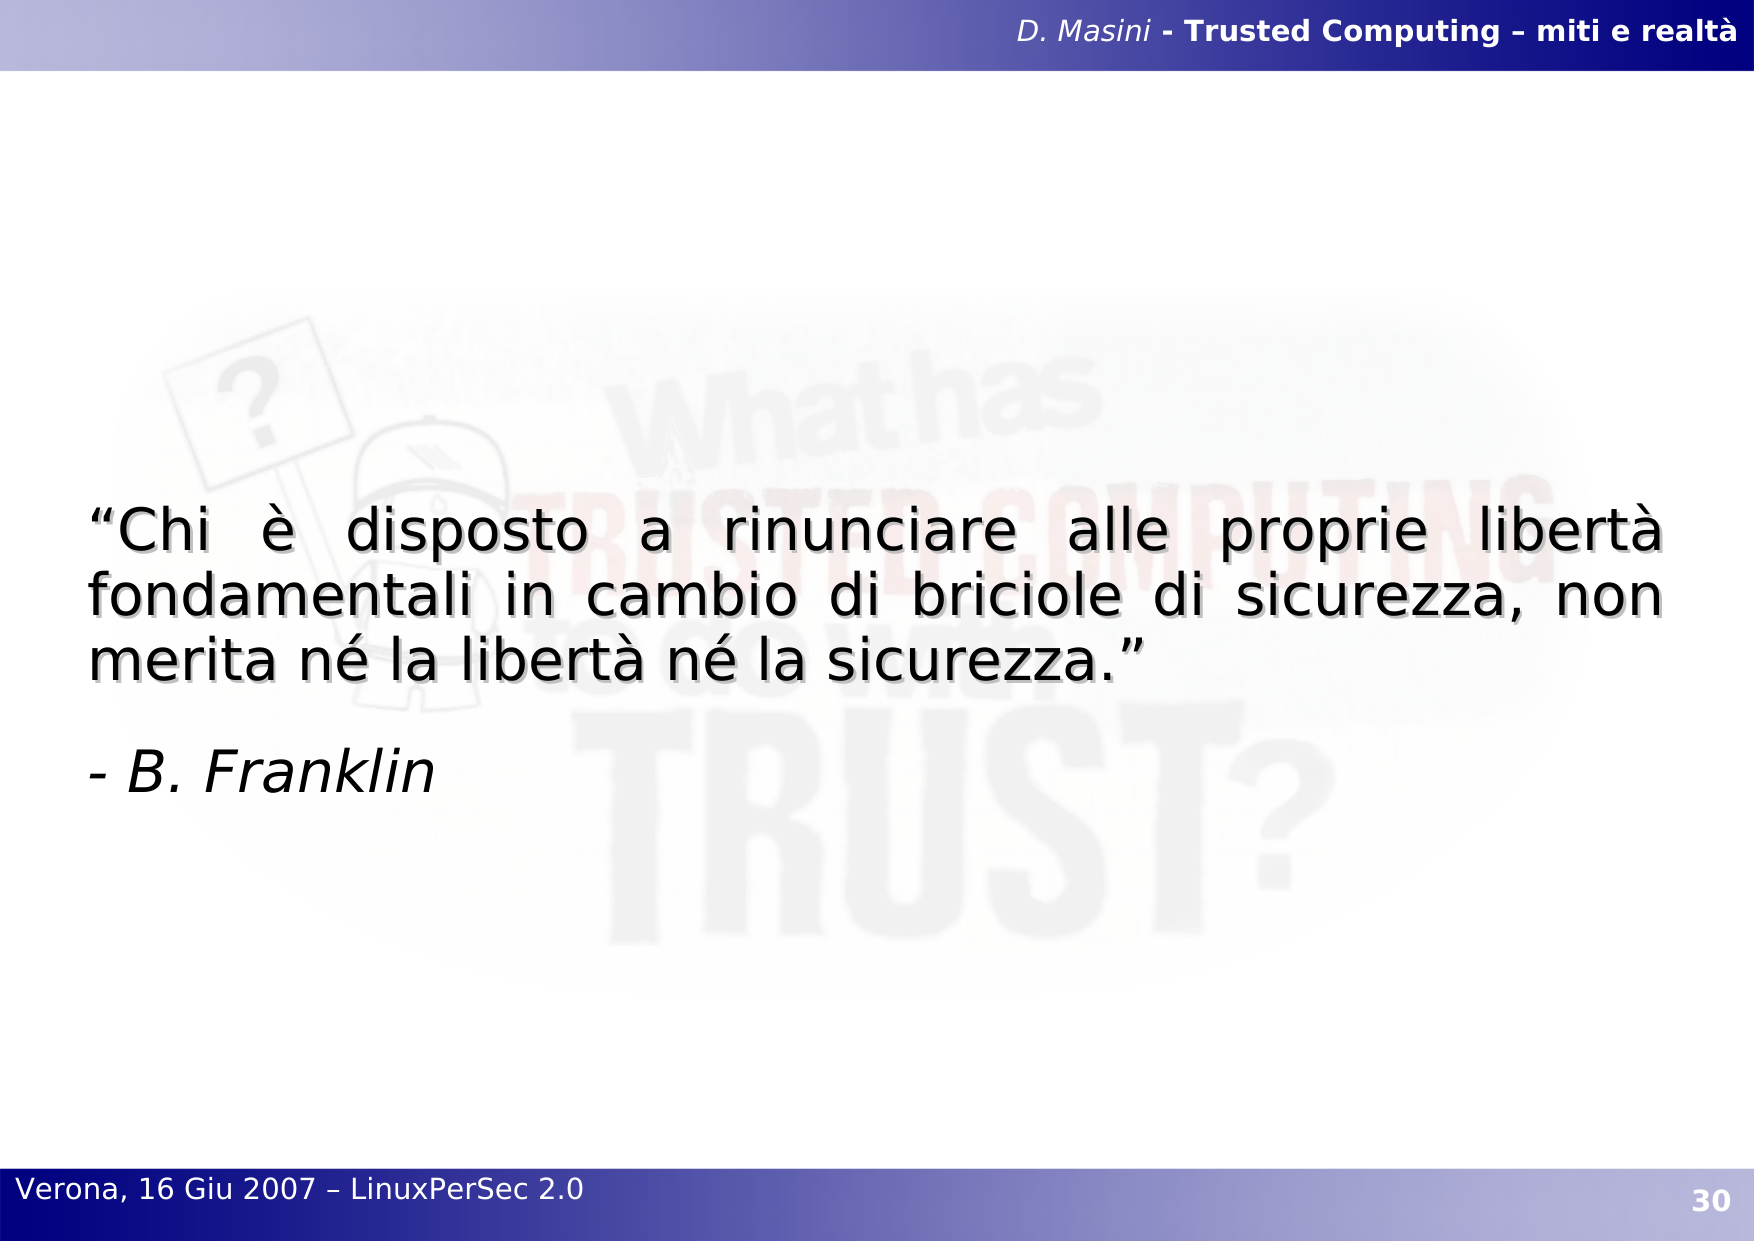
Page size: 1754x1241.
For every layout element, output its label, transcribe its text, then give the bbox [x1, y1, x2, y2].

picture [0, 0, 1754, 1241]
subtitle “Chi è disposto a rinunciare alle proprie libertà fondamentali in cambio di briciole di sicurezza, non merita né la libertà né la sicurezza.” - B. Franklin [87, 289, 1667, 1108]
